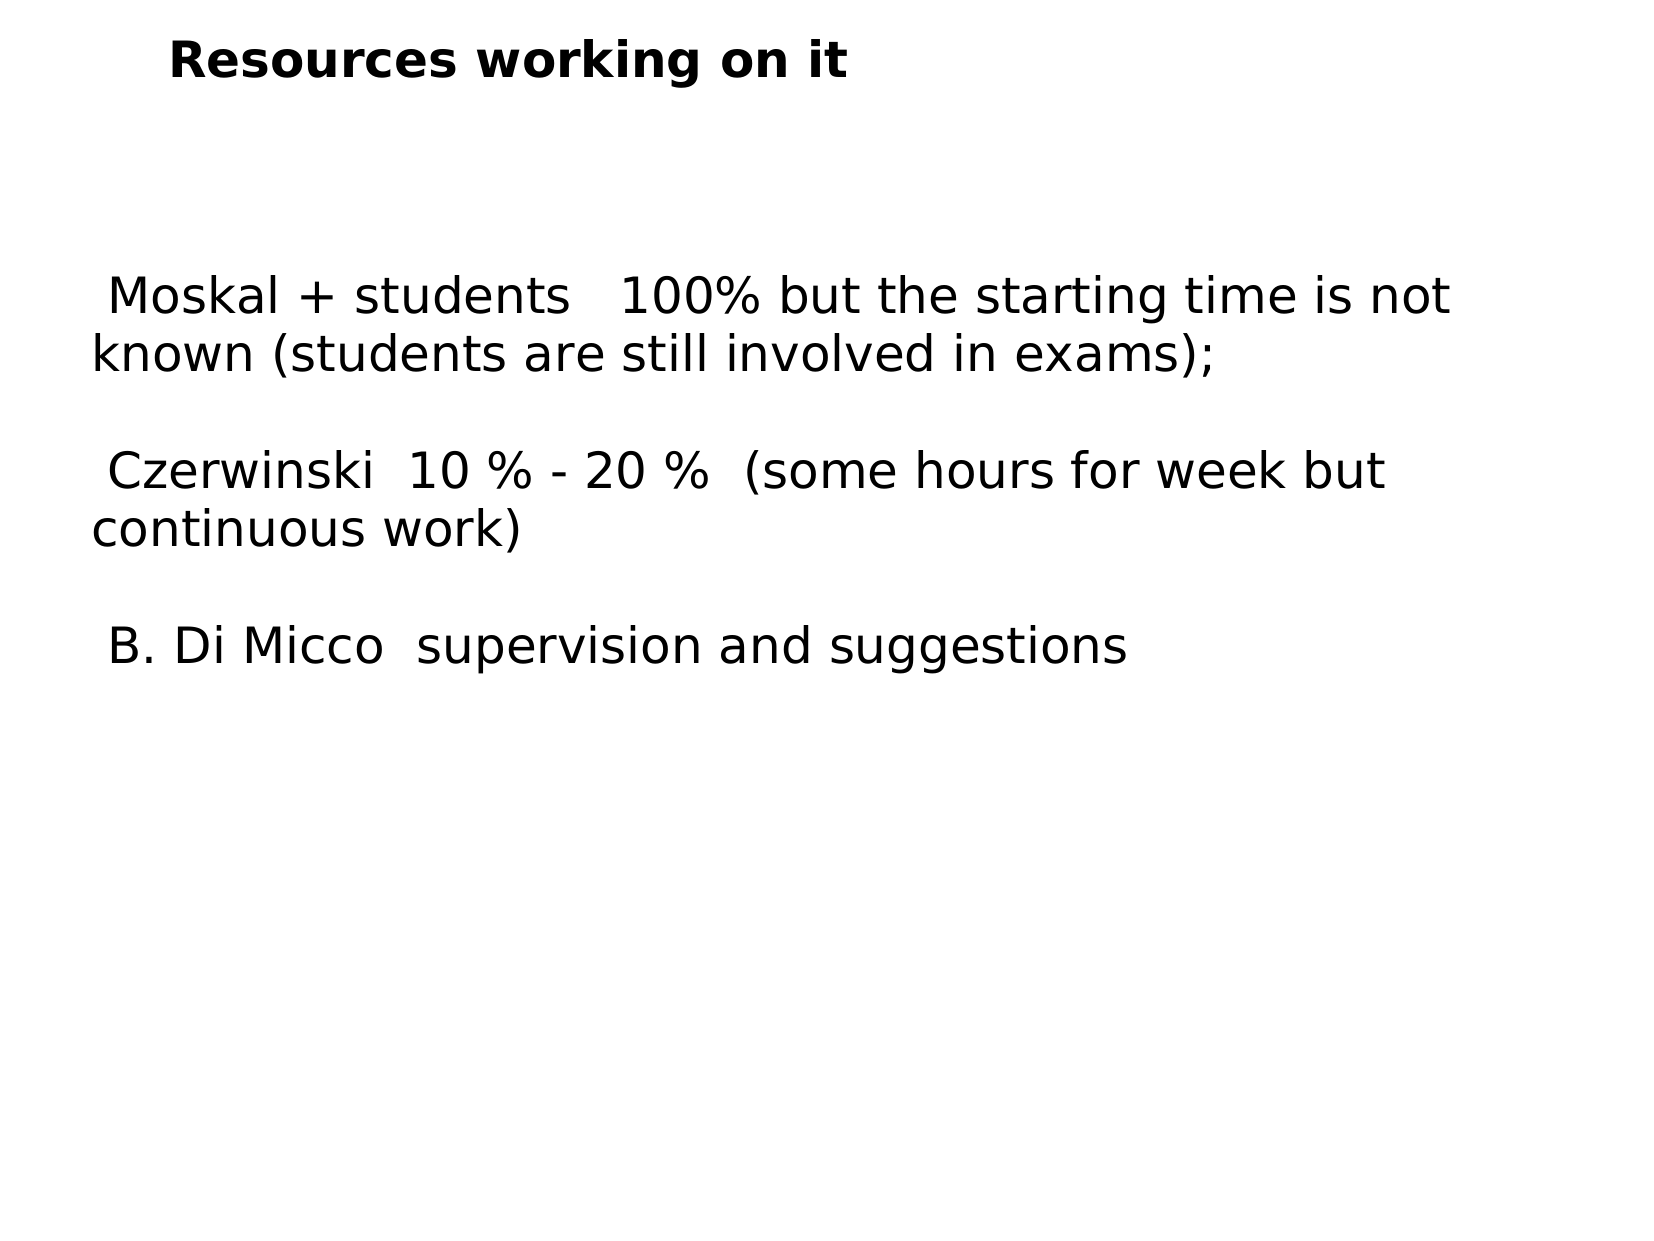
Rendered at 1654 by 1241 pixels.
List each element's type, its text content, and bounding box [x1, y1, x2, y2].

text_box Resources working on it [153, 23, 1477, 97]
text_box Moskal + students 100% but the starting time is not known (students are still involved in exams); Czerwinski 10 % - 20 % (some hours for week but continuous work) B. Di Micco supervision and suggestions [76, 259, 1583, 683]
